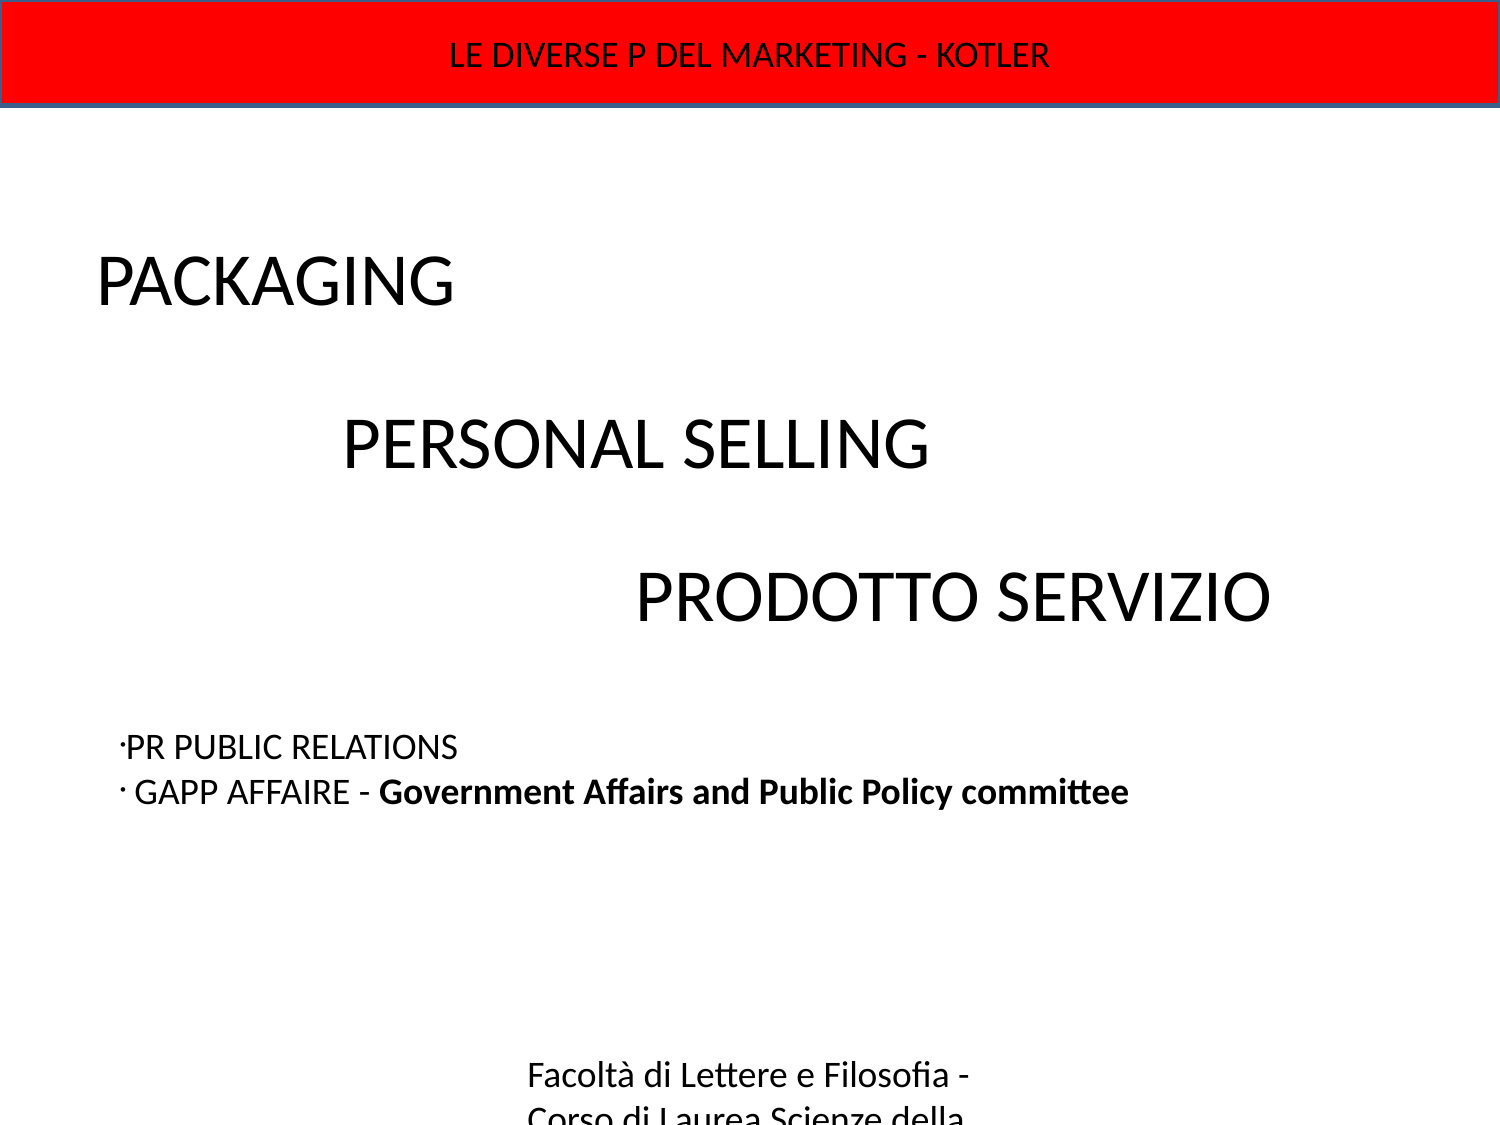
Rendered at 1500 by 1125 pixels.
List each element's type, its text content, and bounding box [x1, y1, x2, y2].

text_box LE DIVERSE P DEL MARKETING - KOTLER [0, 0, 1500, 106]
text_box PR PUBLIC RELATIONS GAPP AFFAIRE - Government Affairs and Public Policy committee [105, 714, 1301, 820]
footer Facoltà di Lettere e Filosofia - Corso di Laurea Scienze della Comunicazione – Economia e Gestione dell’impresa Gianluca Gariuolo [512, 1042, 988, 1103]
text_box PERSONAL SELLING [328, 386, 1008, 492]
text_box PRODOTTO SERVIZIO [621, 538, 1325, 644]
text_box PACKAGING [81, 222, 727, 328]
